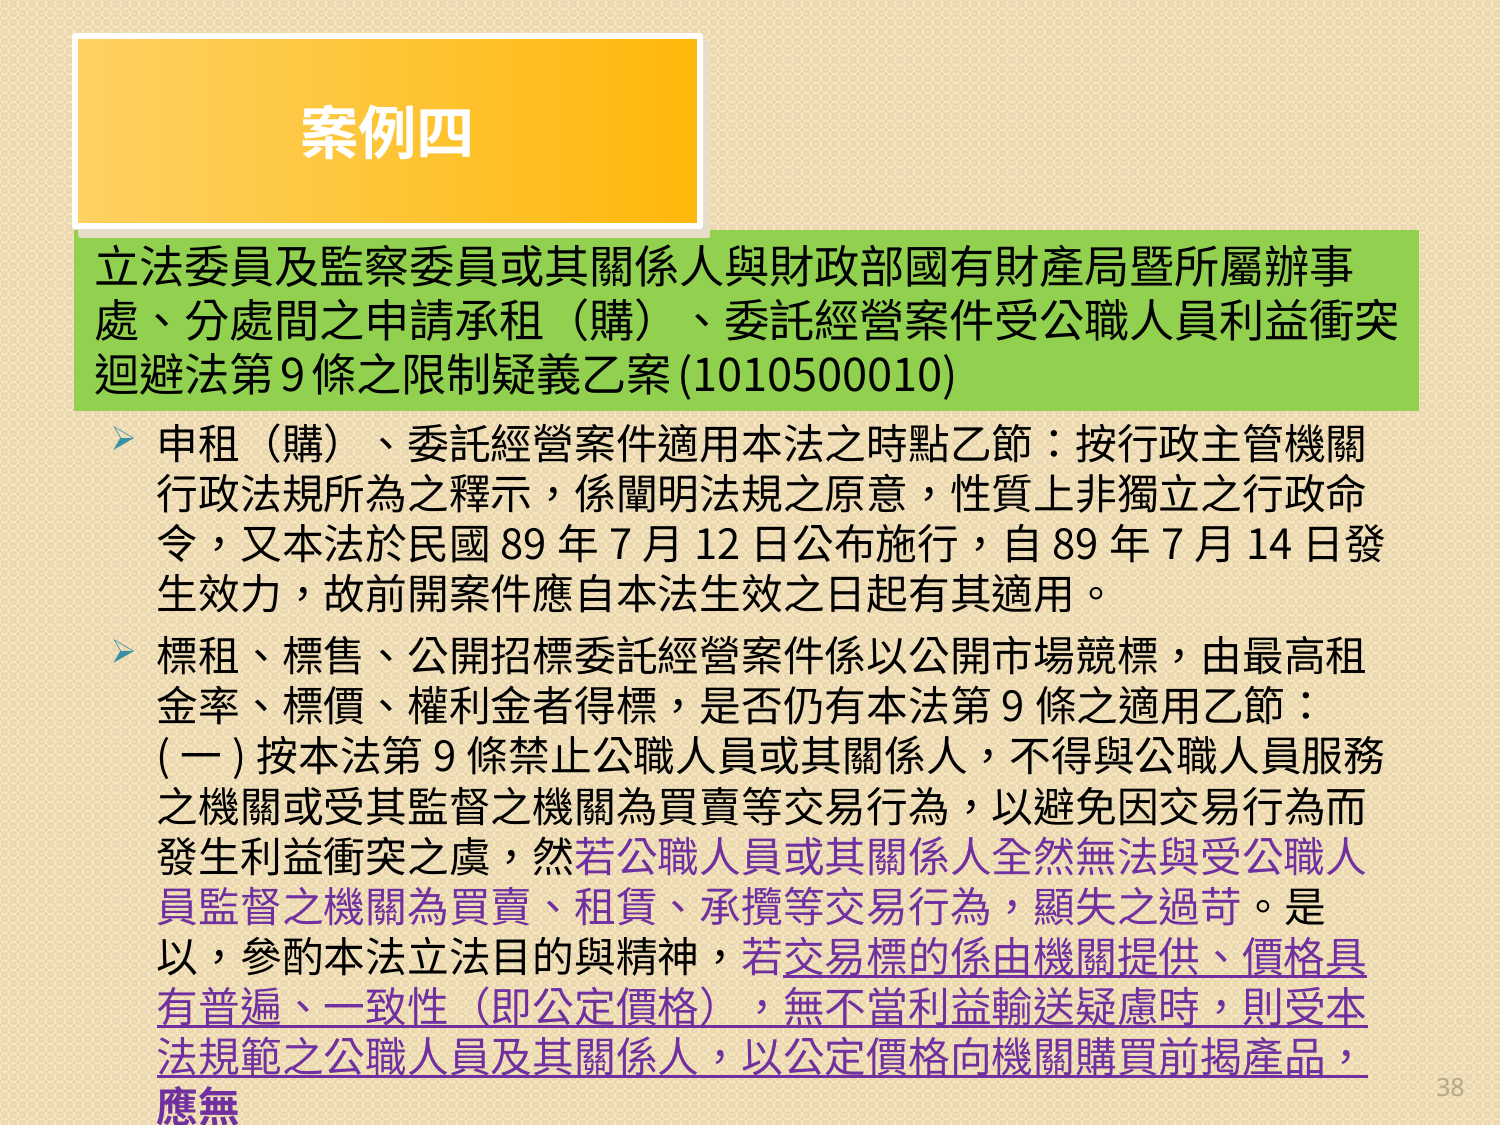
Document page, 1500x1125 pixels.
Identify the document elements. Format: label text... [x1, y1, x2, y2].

list 立法委員及監察委員或其關係人與財政部國有財產局暨所屬辦事處、分處間之申請承租（購）、委託經營案件受公職人員利益衝突迴避法第9條之限制疑義乙案(1010500010) [75, 230, 1418, 411]
slide_number <編號> [1413, 1034, 1488, 1113]
title 案例四 [75, 35, 700, 227]
picture [0, 0, 1500, 1125]
list 申租（購）、委託經營案件適用本法之時點乙節：按行政主管機關行政法規所為之釋示，係闡明法規之原意，性質上非獨立之行政命令，又本法於民國89年7月12日公布施行，自89年7月14日發生效力，故前開案件應自本法生效之日起有其適用。 標租、標售、公開招標委託經營案件係以公開市場競標，由最高租金率、標價、權利金者得標，是否仍有本法第9條之適用乙節： (一)按本法第9條禁止公職人員或其關係人，不得與公職人員服務之機關或受其監督之機關為買賣等交易行為，以避免因交易行為而發生利益衝突之虞，然若公職人員或其關係人全然無法與受公職人員監督之機關為買賣、租賃、承攬等交易行為，顯失之過苛。是以，參酌本法立法目的與精神，若交易標的係由機關提供、價格具有普遍、一致性（即公定價格），無不當利益輸送疑慮時，則受本法規範之公職人員及其關係人，以公定價格向機關購買前揭產品，應無 [82, 410, 1413, 1005]
